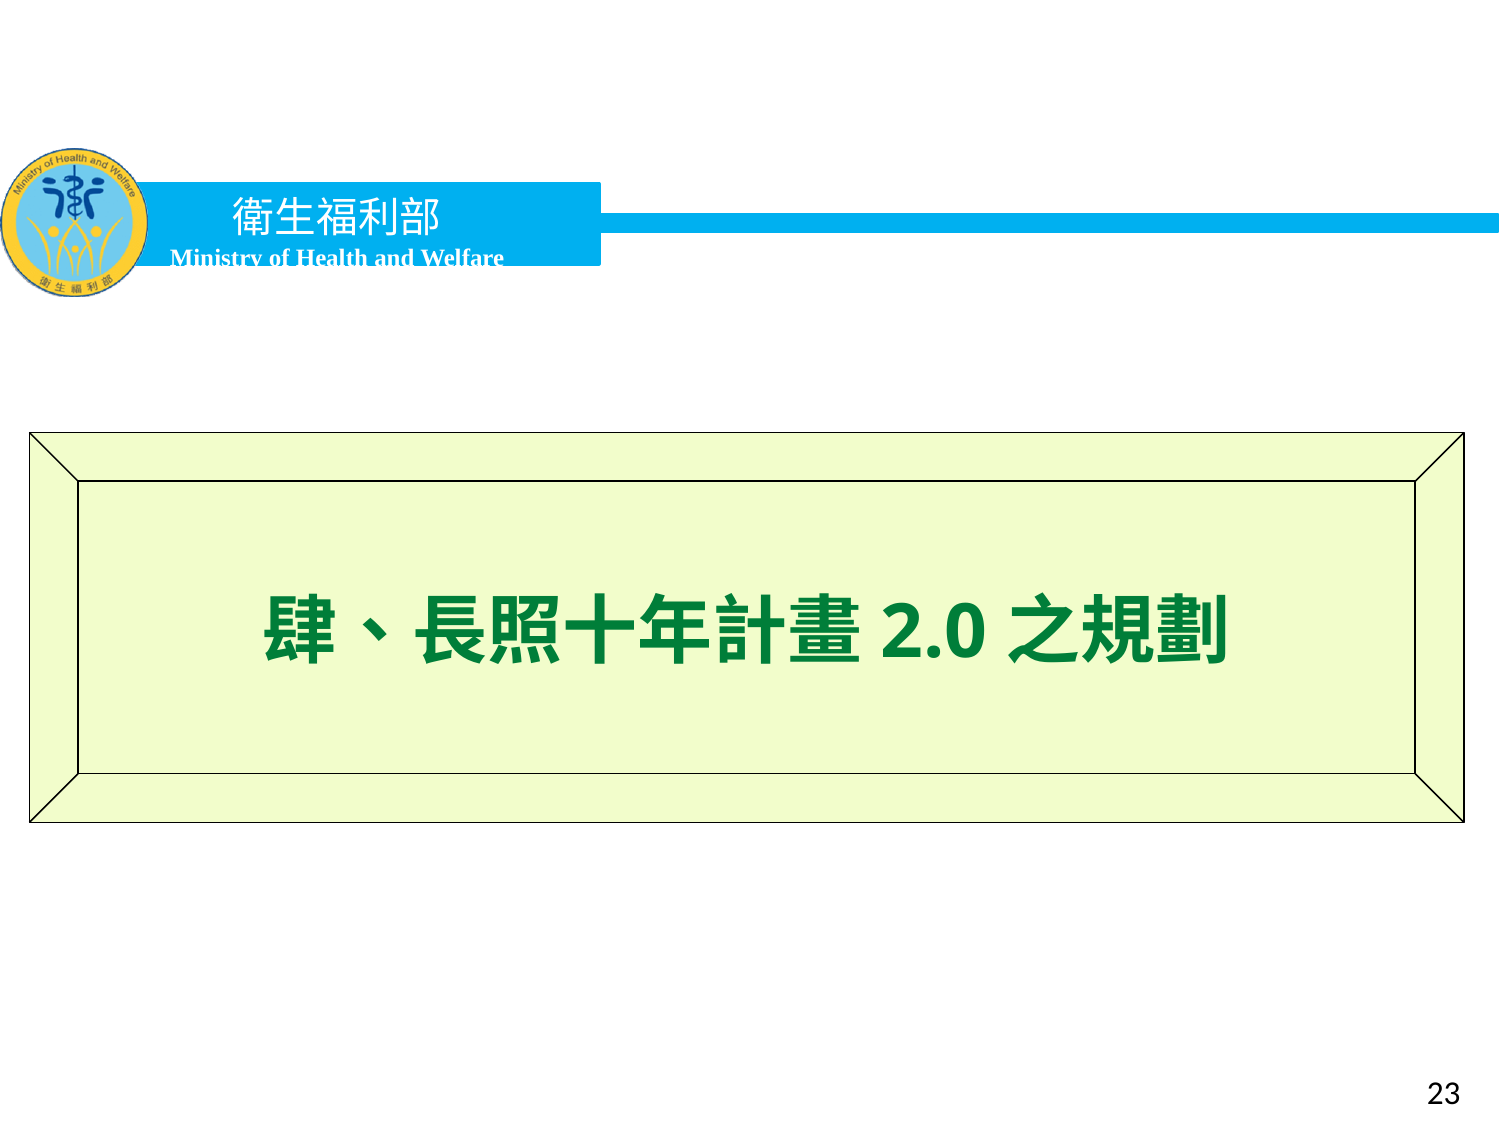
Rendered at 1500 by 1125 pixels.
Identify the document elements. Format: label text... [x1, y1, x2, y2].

text_box 23 [1411, 1063, 1495, 1125]
text_box 肆、長照十年計畫2.0之規劃 [29, 432, 1464, 823]
